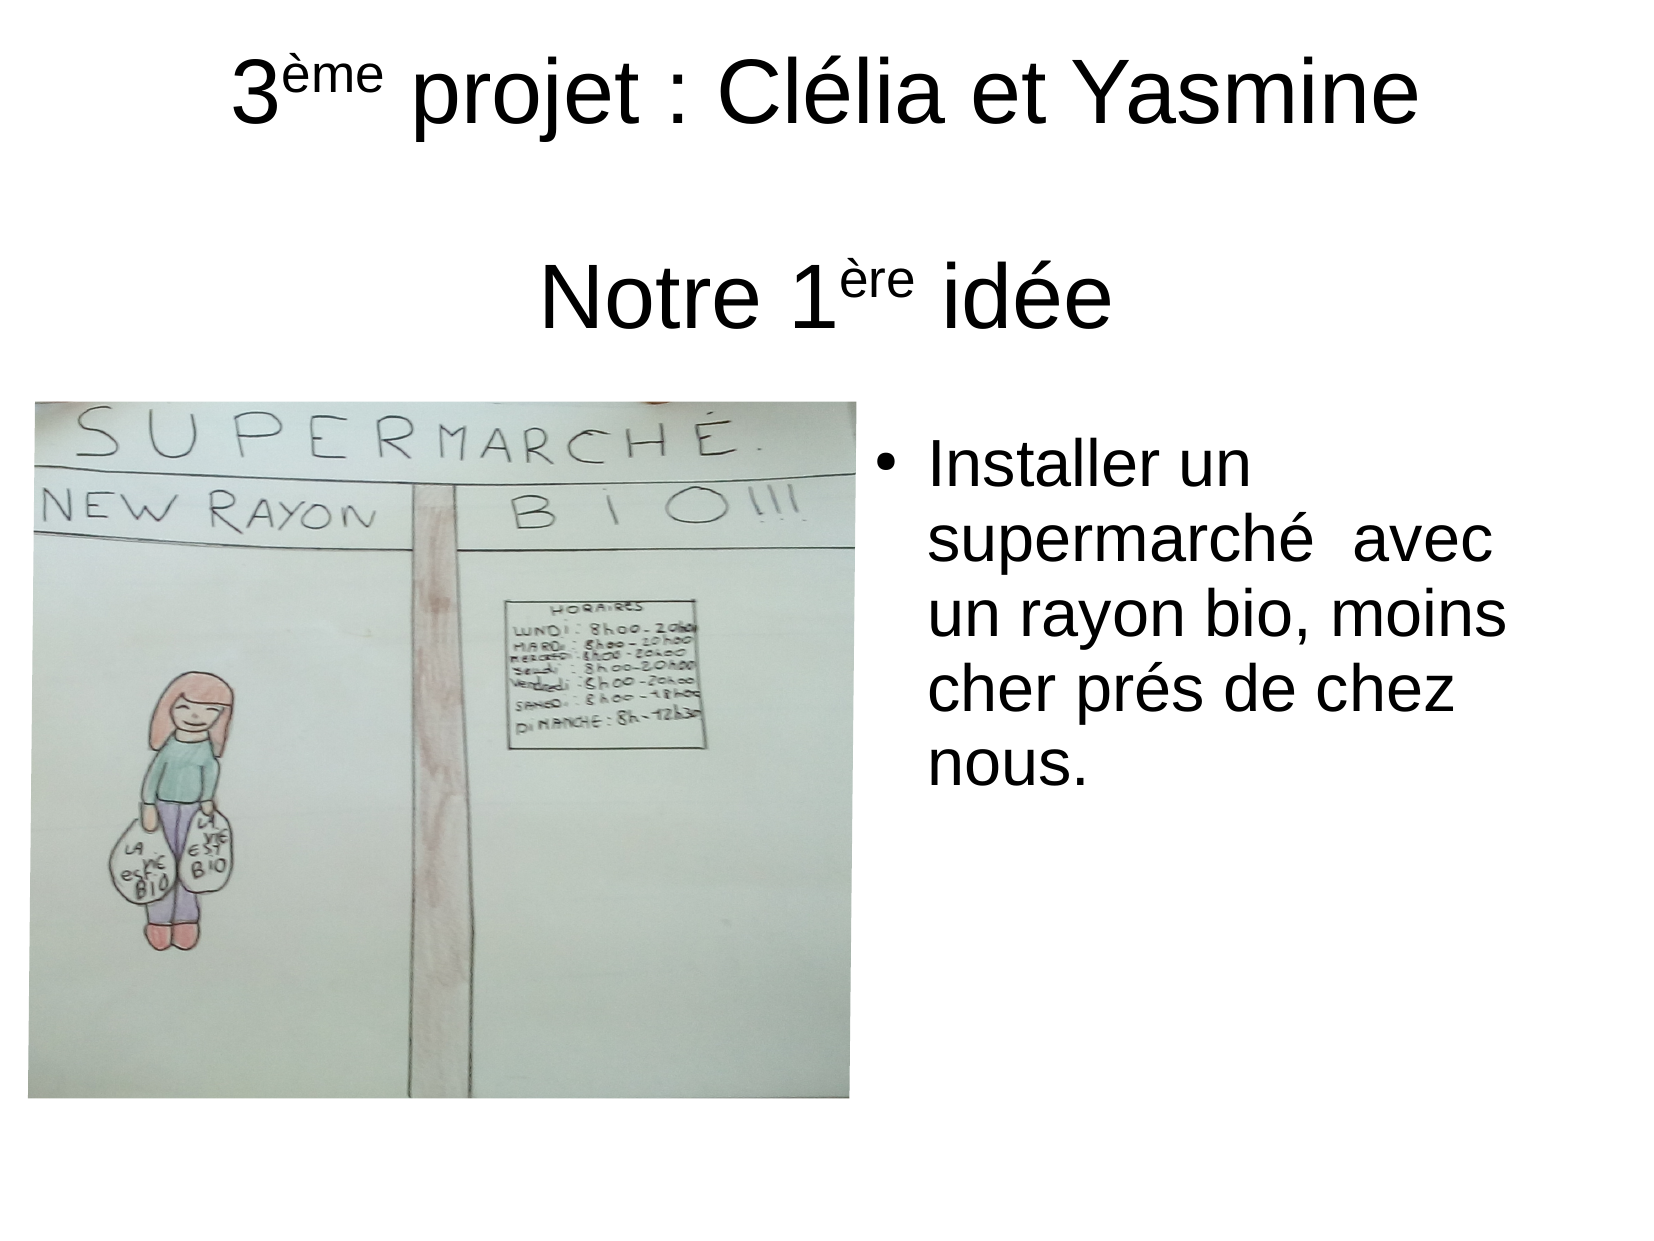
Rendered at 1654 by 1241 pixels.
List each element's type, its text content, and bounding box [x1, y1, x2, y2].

picture [27, 401, 857, 1099]
title 3ème projet : Clélia et Yasmine Notre 1ère idée [82, 37, 1571, 352]
list Installer un supermarché avec un rayon bio, moins cher prés de chez nous. [856, 426, 1583, 1146]
